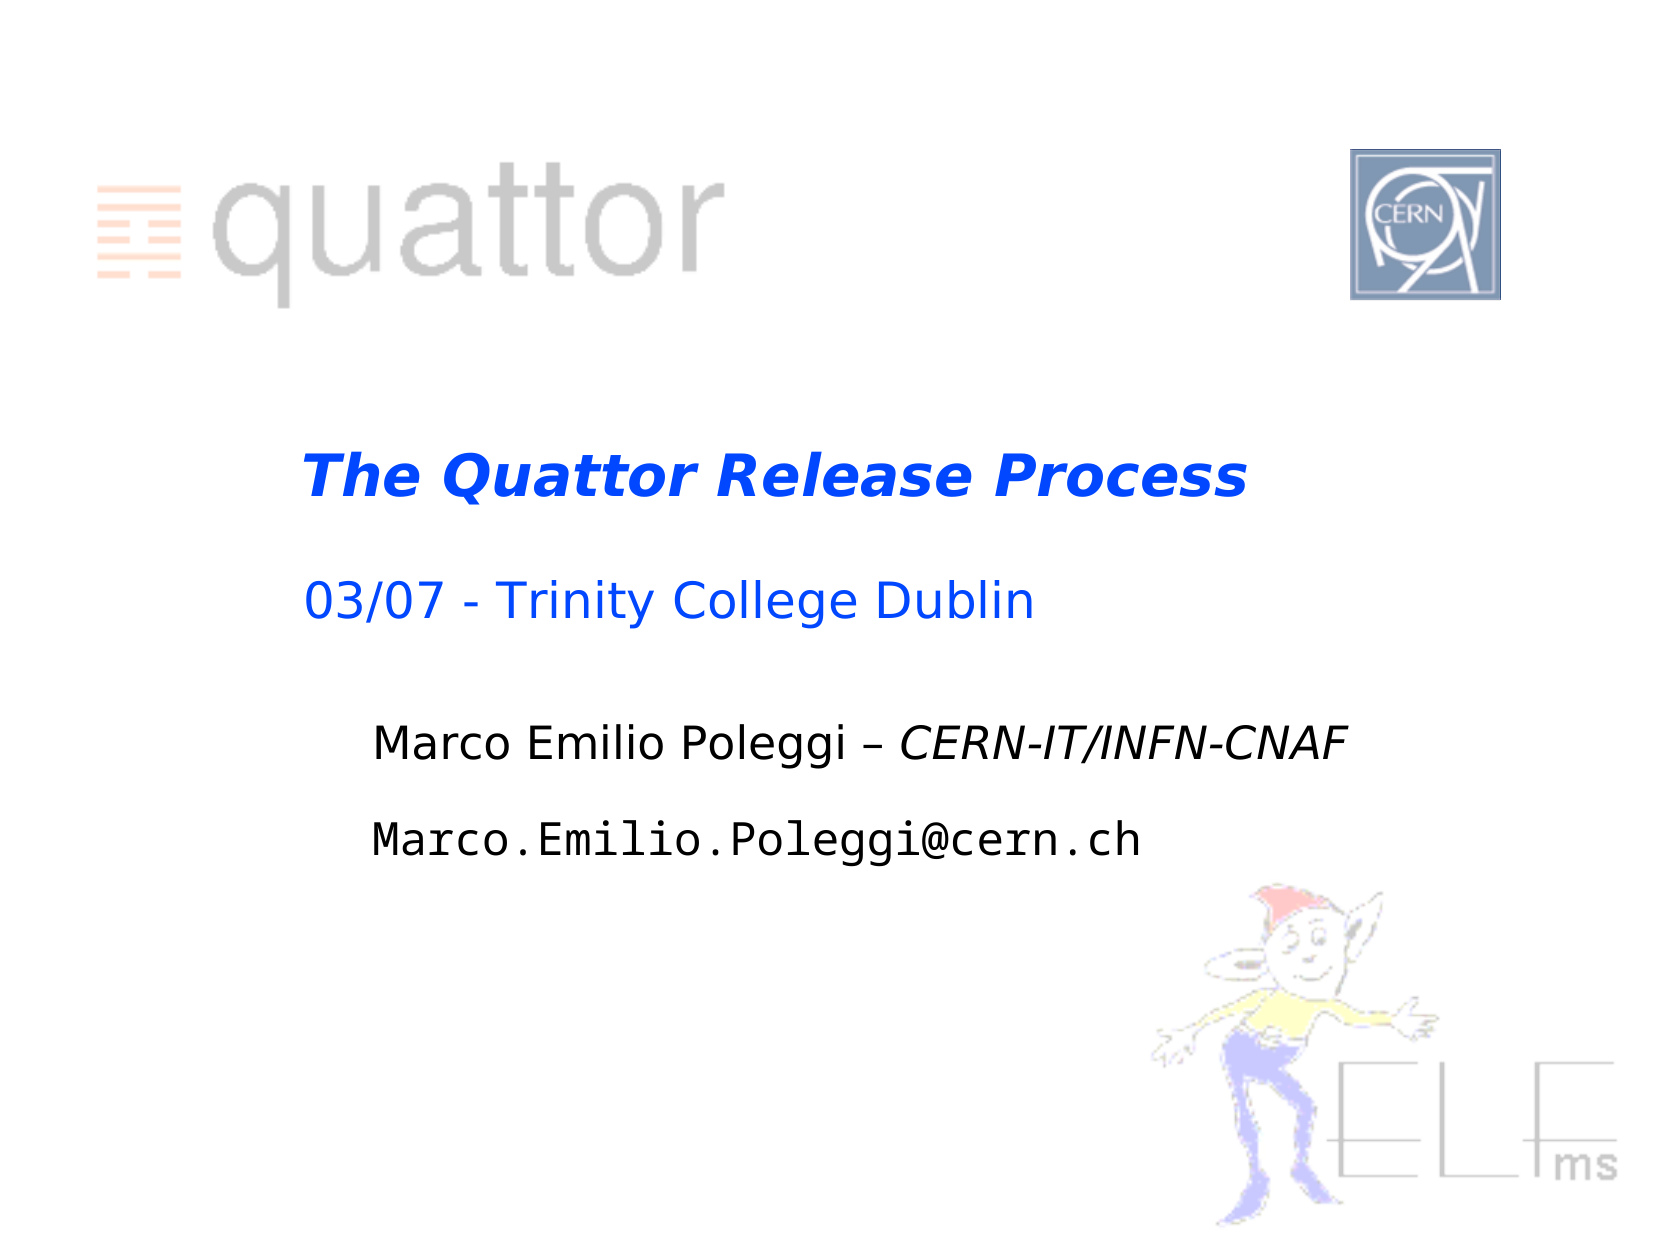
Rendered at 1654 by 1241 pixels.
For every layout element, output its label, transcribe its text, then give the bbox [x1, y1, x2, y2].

title The Quattor Release Process [286, 409, 1447, 518]
text_box [1350, 150, 1501, 301]
subtitle Marco Emilio Poleggi – CERN-IT/INFN-CNAF Marco.Emilio.Poleggi@cern.ch [372, 718, 1351, 868]
title 03/07 - Trinity College Dublin [288, 529, 1449, 638]
